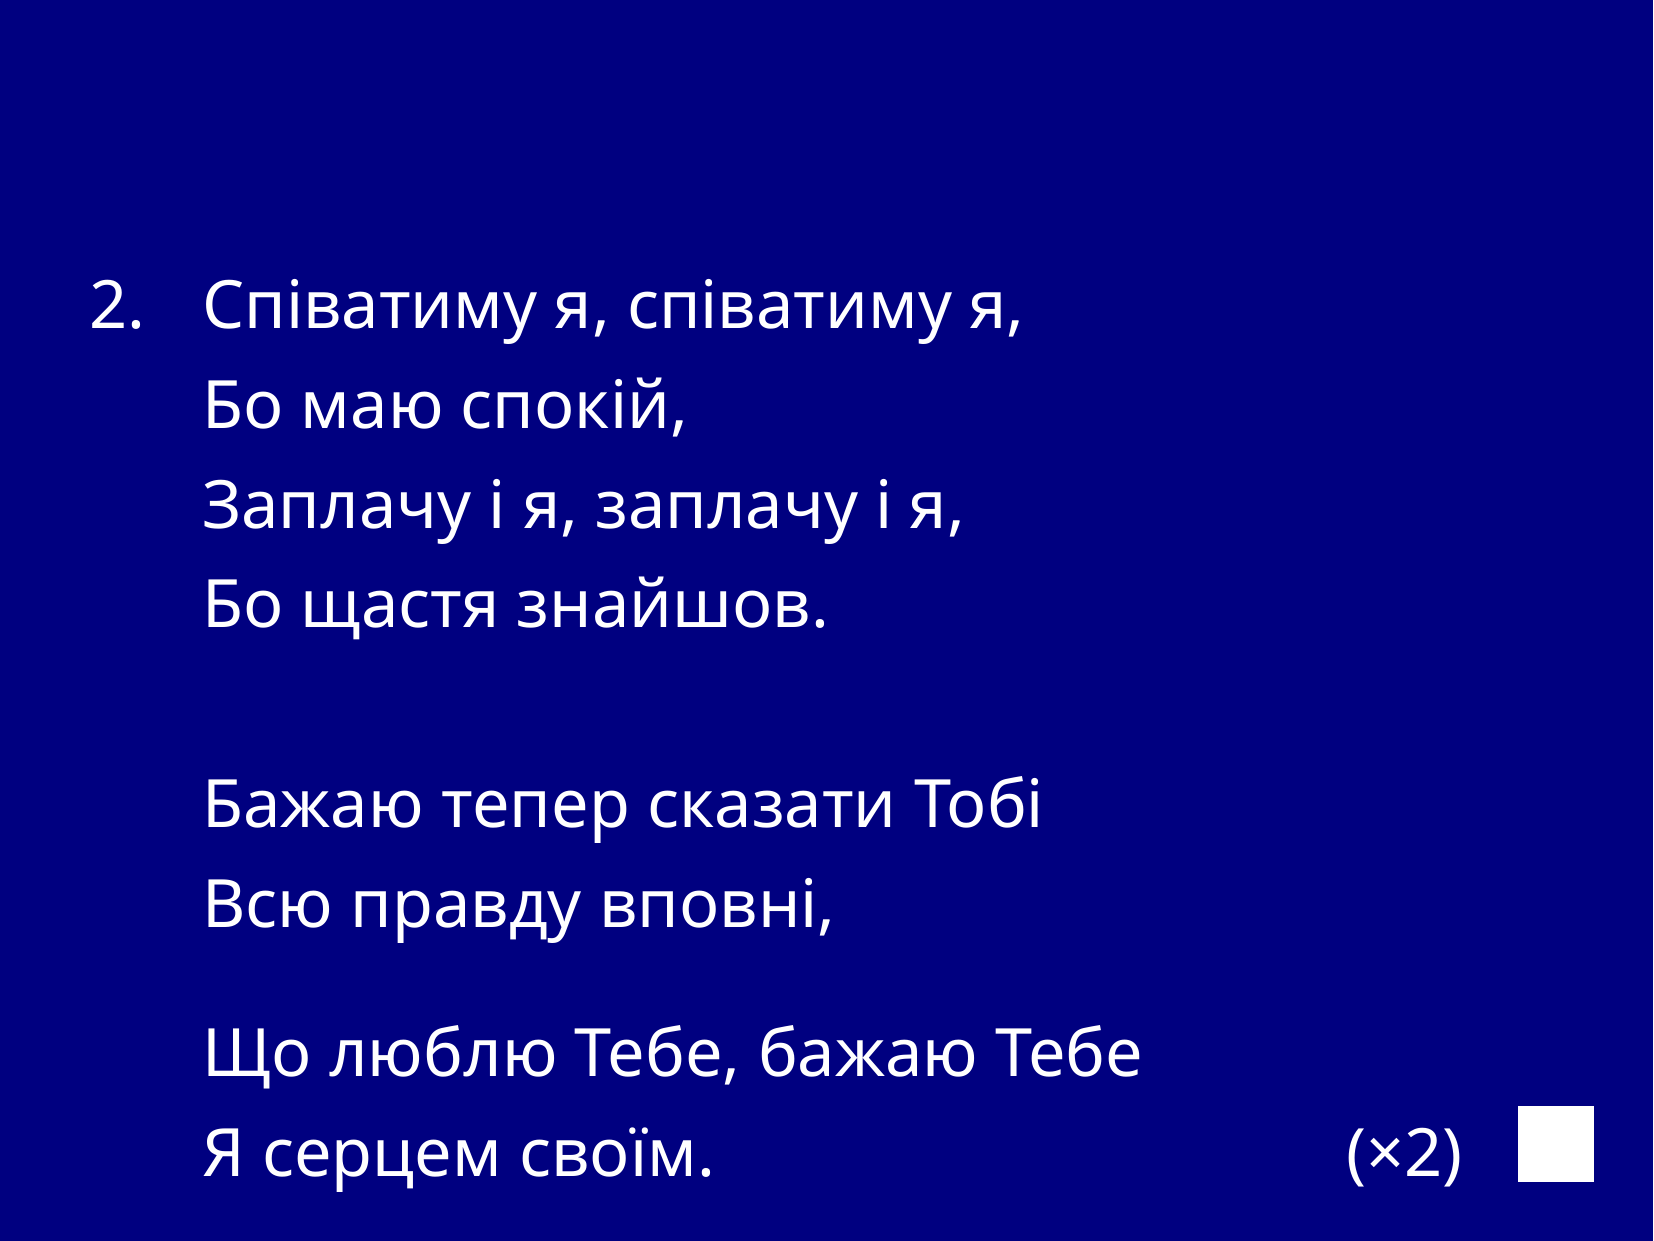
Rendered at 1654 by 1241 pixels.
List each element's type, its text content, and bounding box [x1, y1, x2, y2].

text_box 2. Співатиму я, співатиму я, Бо маю спокій, Заплачу і я, заплачу і я, Бо щастя знайшов. Бажаю тепер сказати Тобі Всю правду вповні, Що люблю Тебе, бажаю Тебе Я серцем своїм. (×2) [75, 150, 1576, 1163]
text_box [1518, 1106, 1594, 1182]
